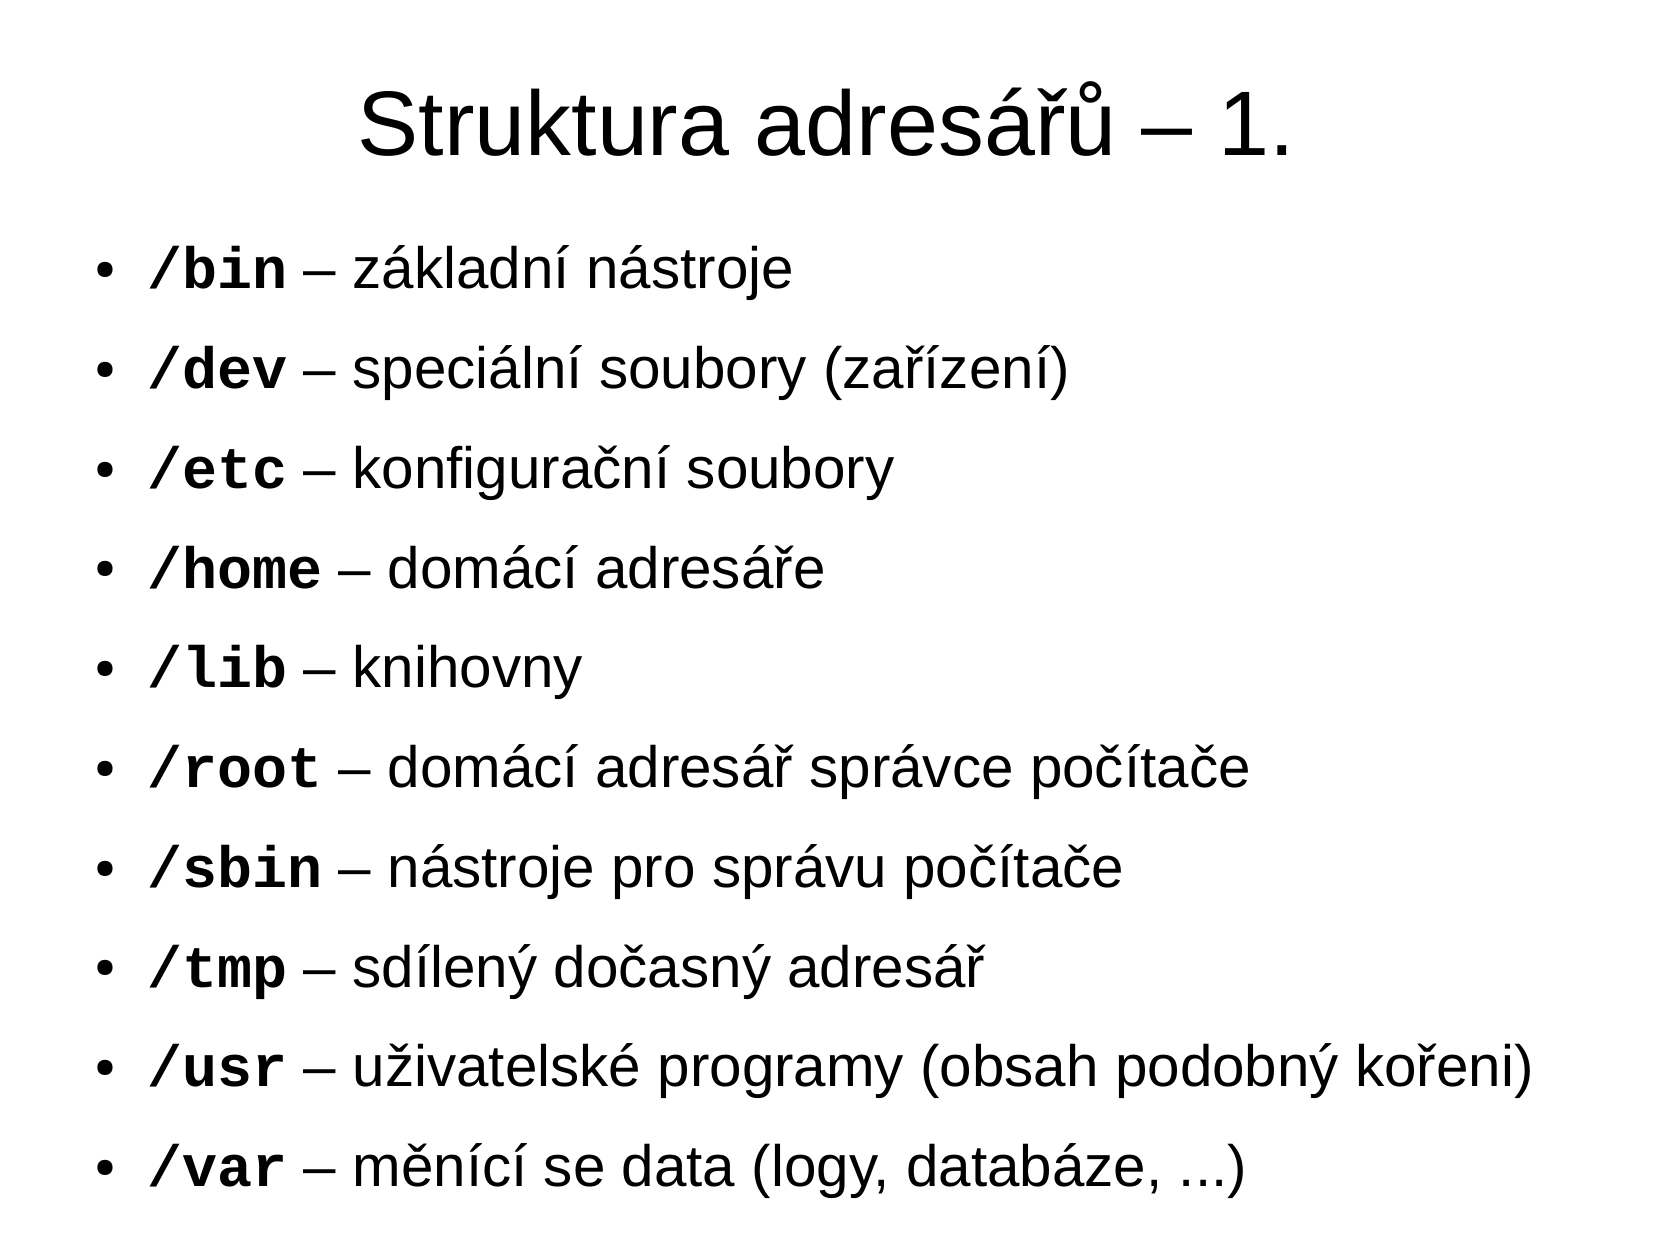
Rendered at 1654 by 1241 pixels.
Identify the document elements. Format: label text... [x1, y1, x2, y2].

list /bin – základní nástroje /dev – speciální soubory (zařízení) /etc – konfigurační soubory /home – domácí adresáře /lib – knihovny /root – domácí adresář správce počítače /sbin – nástroje pro správu počítače /tmp – sdílený dočasný adresář /usr – uživatelské programy (obsah podobný kořeni) /var – měnící se data (logy, databáze, ...) [76, 236, 1565, 1200]
title Struktura adresářů – 1. [82, 27, 1571, 220]
